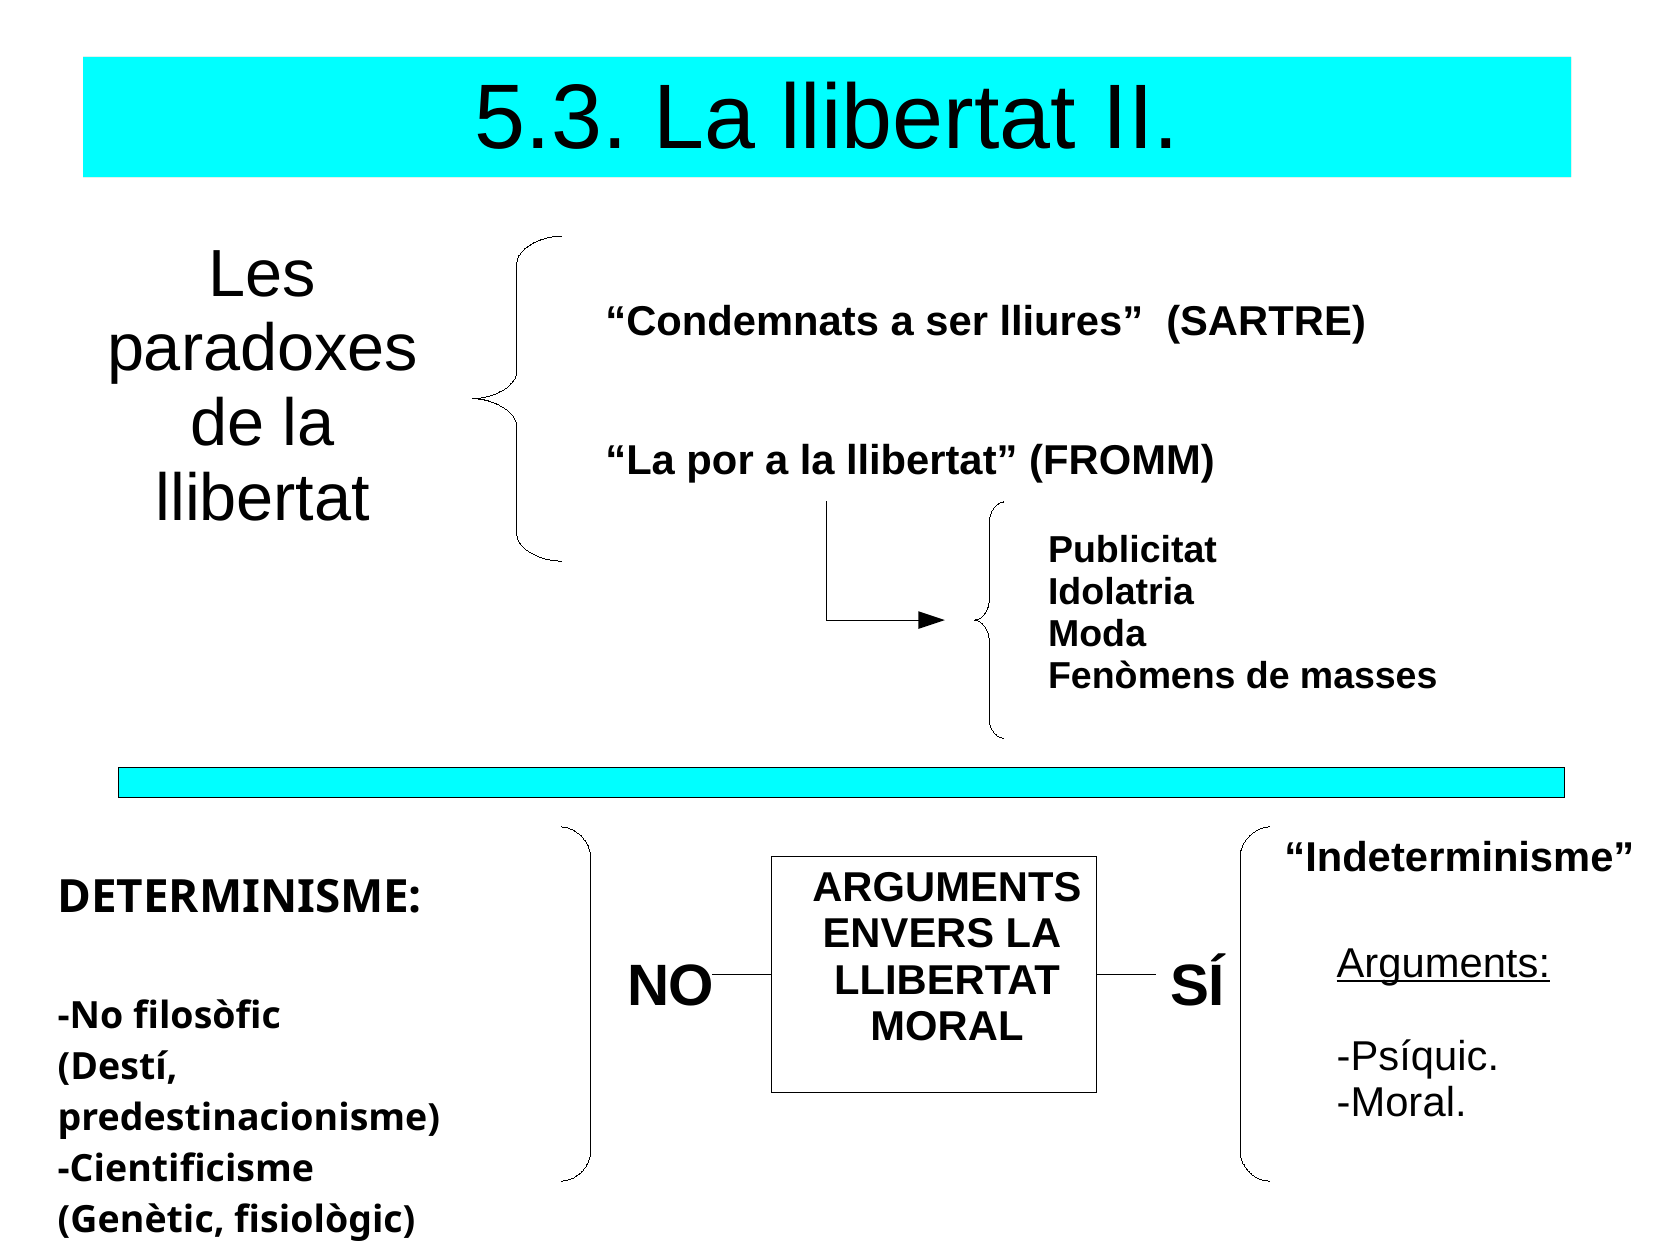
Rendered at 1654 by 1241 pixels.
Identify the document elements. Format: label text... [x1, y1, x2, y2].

text_box “Indeterminisme” [1269, 826, 1650, 890]
text_box SÍ [1155, 944, 1240, 1056]
text_box NO [612, 944, 743, 1027]
text_box Publicitat Idolatria Moda Fenòmens de masses [1033, 520, 1453, 709]
text_box [118, 767, 1565, 798]
text_box ARGUMENTS ENVERS LA LLIBERTAT MORAL [797, 857, 1096, 1091]
subtitle Les paradoxes de la llibertat [82, 235, 443, 535]
title 5.3. La llibertat II. [83, 56, 1572, 178]
text_box Arguments: -Psíquic. -Moral. [1321, 932, 1565, 1182]
text_box “Condemnats a ser lliures” (SARTRE) “La por a la llibertat” (FROMM) [590, 290, 1382, 496]
text_box DETERMINISME: -No filosòfic (Destí, predestinacionisme) -Cientificisme (Genètic, fisiològic) -Ambientalisme [42, 856, 562, 1204]
